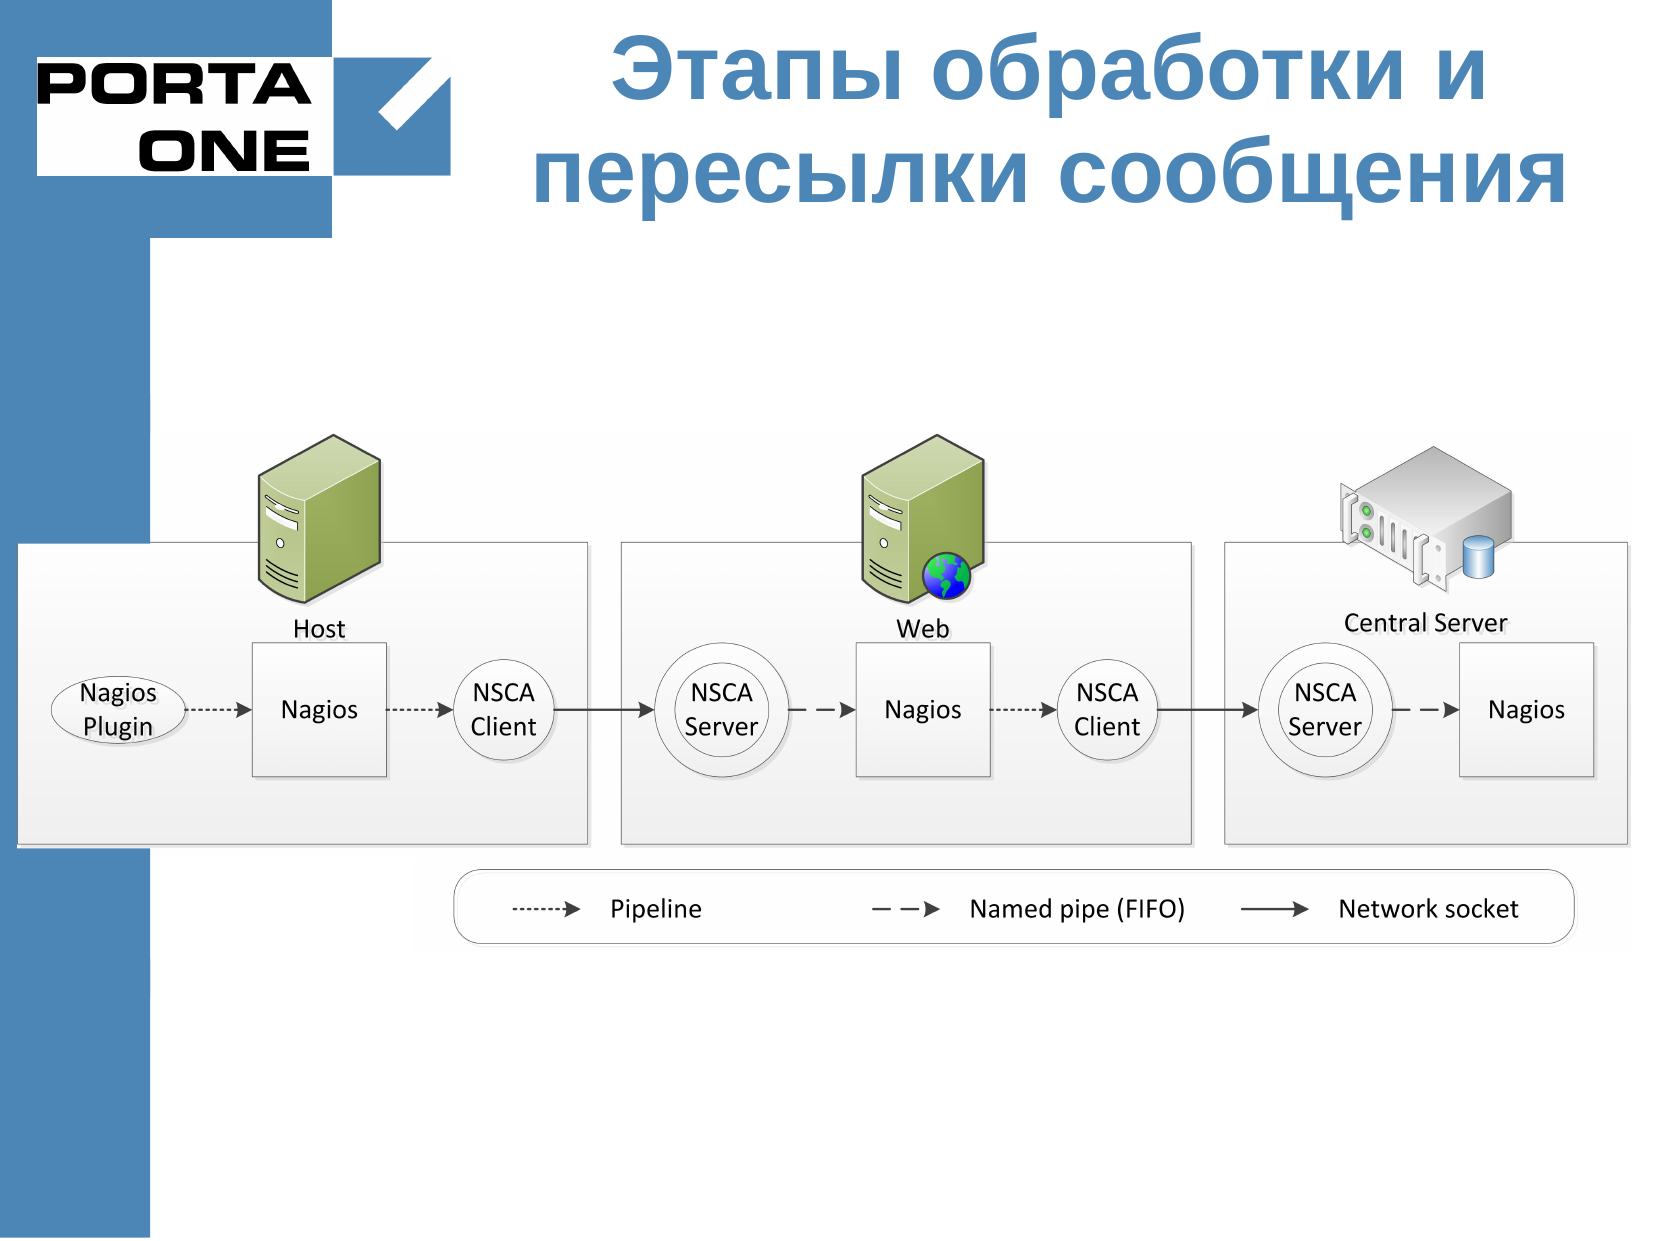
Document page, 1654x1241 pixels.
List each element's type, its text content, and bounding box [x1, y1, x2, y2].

picture [37, 57, 449, 176]
text_box [0, 0, 413, 1238]
title Этапы обработки и пересылки сообщения [449, 0, 1653, 239]
picture [17, 433, 1631, 955]
